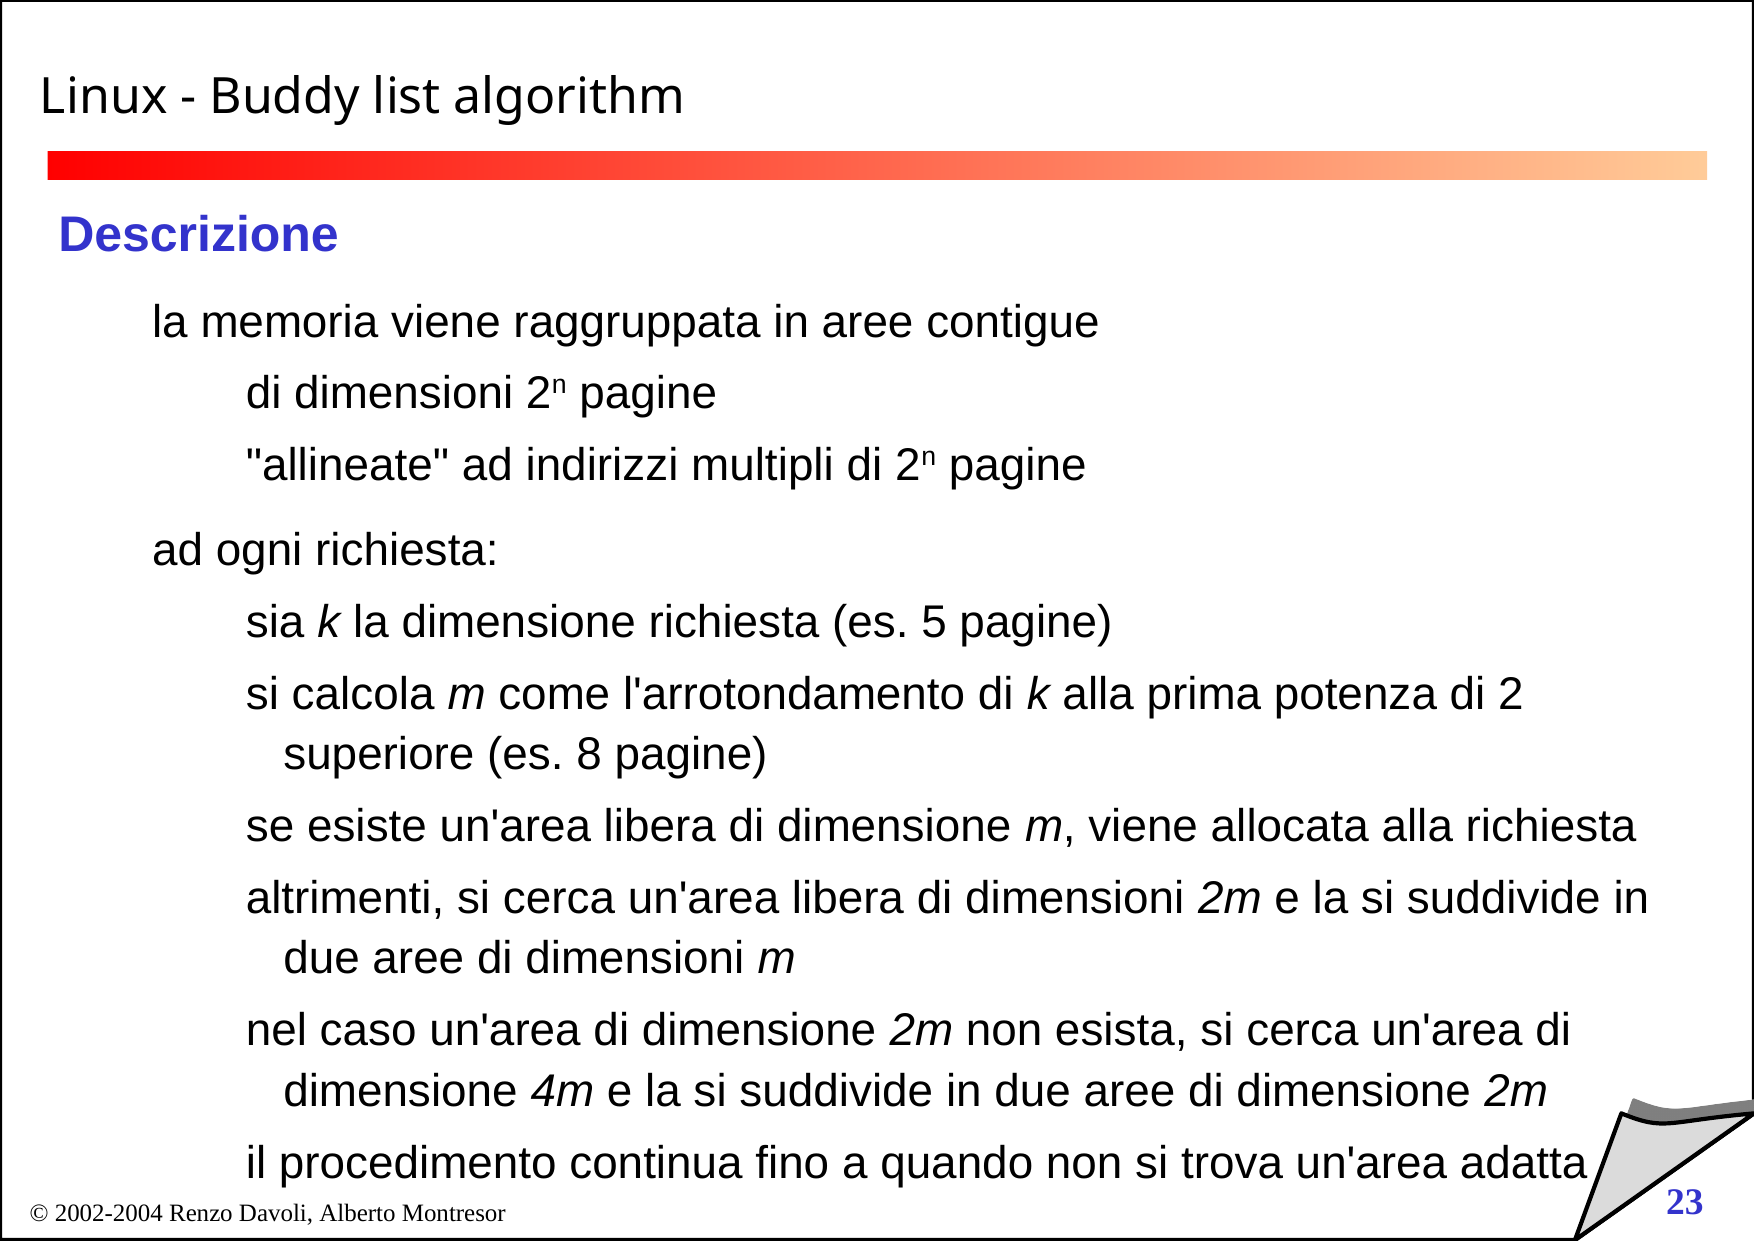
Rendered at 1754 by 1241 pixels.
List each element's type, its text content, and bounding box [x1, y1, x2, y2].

list Descrizione la memoria viene raggruppata in aree contigue di dimensioni 2n pagine "allineate" ad indirizzi multipli di 2n pagine ad ogni richiesta: sia k la dimensione richiesta (es. 5 pagine) si calcola m come l'arrotondamento di k alla prima potenza di 2 superiore (es. 8 pagine) se esiste un'area libera di dimensione m, viene allocata alla richiesta altrimenti, si cerca un'area libera di dimensioni 2m e la si suddivide in due aree di dimensioni m nel caso un'area di dimensione 2m non esista, si cerca un'area di dimensione 4m e la si suddivide in due aree di dimensione 2m il procedimento continua fino a quando non si trova un'area adatta [58, 206, 1696, 1189]
title Linux - Buddy list algorithm [40, 49, 1714, 144]
